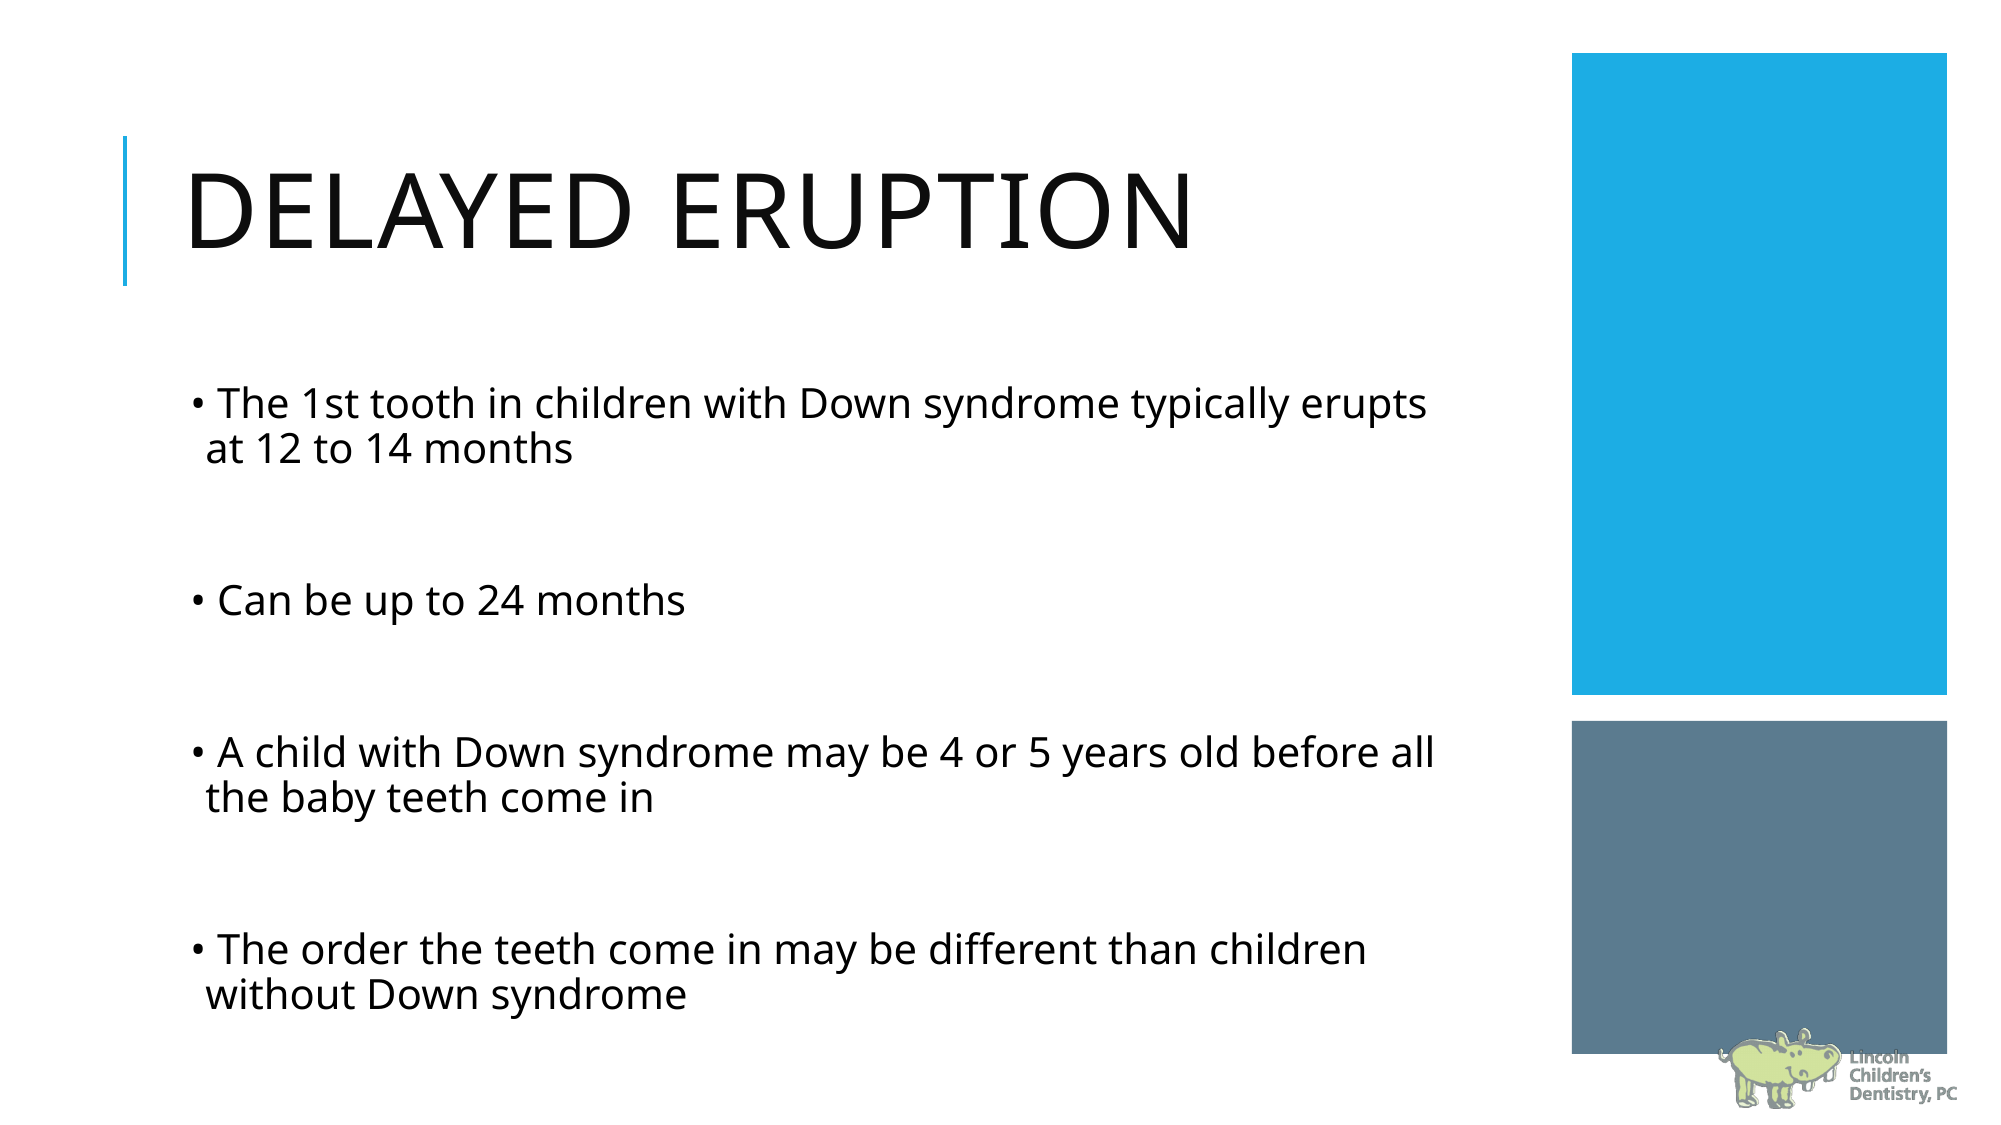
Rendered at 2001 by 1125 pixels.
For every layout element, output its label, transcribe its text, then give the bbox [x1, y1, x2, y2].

text_box [1572, 721, 1947, 1054]
list • The 1st tooth in children with Down syndrome typically erupts at 12 to 14 months • Can be up to 24 months • A child with Down syndrome may be 4 or 5 years old before all the baby teeth come in • The order the teeth come in may be different than children without Down syndrome [168, 375, 1484, 1036]
text_box [1572, 53, 1947, 695]
picture [1717, 1028, 1957, 1109]
title Delayed eruption [168, 96, 1484, 343]
